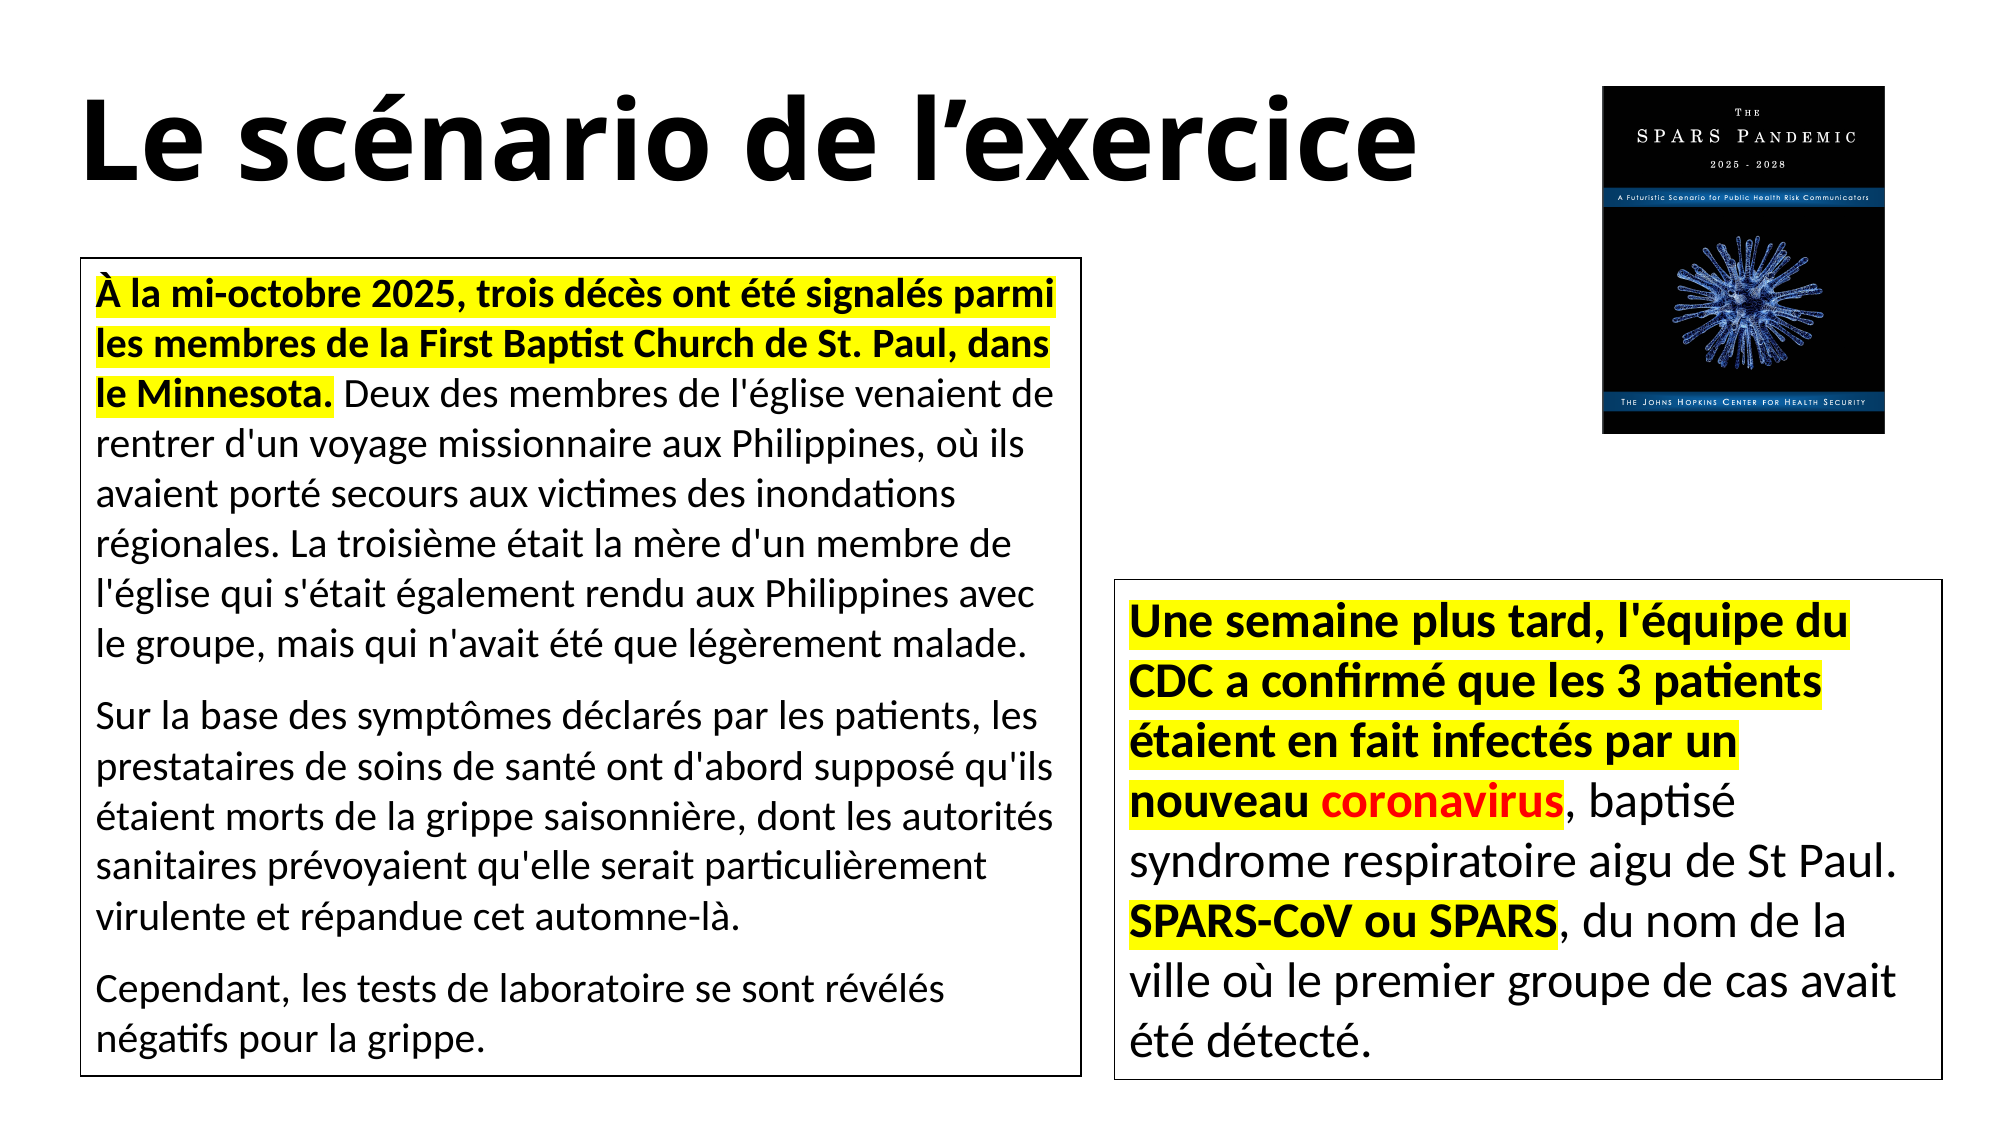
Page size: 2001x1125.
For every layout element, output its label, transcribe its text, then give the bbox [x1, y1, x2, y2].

picture [1602, 86, 1885, 435]
text_box À la mi-octobre 2025, trois décès ont été signalés parmi les membres de la First Baptist Church de St. Paul, dans le Minnesota. Deux des membres de l'église venaient de rentrer d'un voyage missionnaire aux Philippines, où ils avaient porté secours aux victimes des inondations régionales. La troisième était la mère d'un membre de l'église qui s'était également rendu aux Philippines avec le groupe, mais qui n'avait été que légèrement malade. Sur la base des symptômes déclarés par les patients, les prestataires de soins de santé ont d'abord supposé qu'ils étaient morts de la grippe saisonnière, dont les autorités sanitaires prévoyaient qu'elle serait particulièrement virulente et répandue cet automne-là. Cependant, les tests de laboratoire se sont révélés négatifs pour la grippe. [80, 258, 1081, 1077]
text_box Une semaine plus tard, l'équipe du CDC a confirmé que les 3 patients étaient en fait infectés par un nouveau coronavirus, baptisé syndrome respiratoire aigu de St Paul. SPARS-CoV ou SPARS, du nom de la ville où le premier groupe de cas avait été détecté. [1114, 579, 1942, 1080]
text_box Le scénario de l’exercice [62, 60, 1965, 349]
